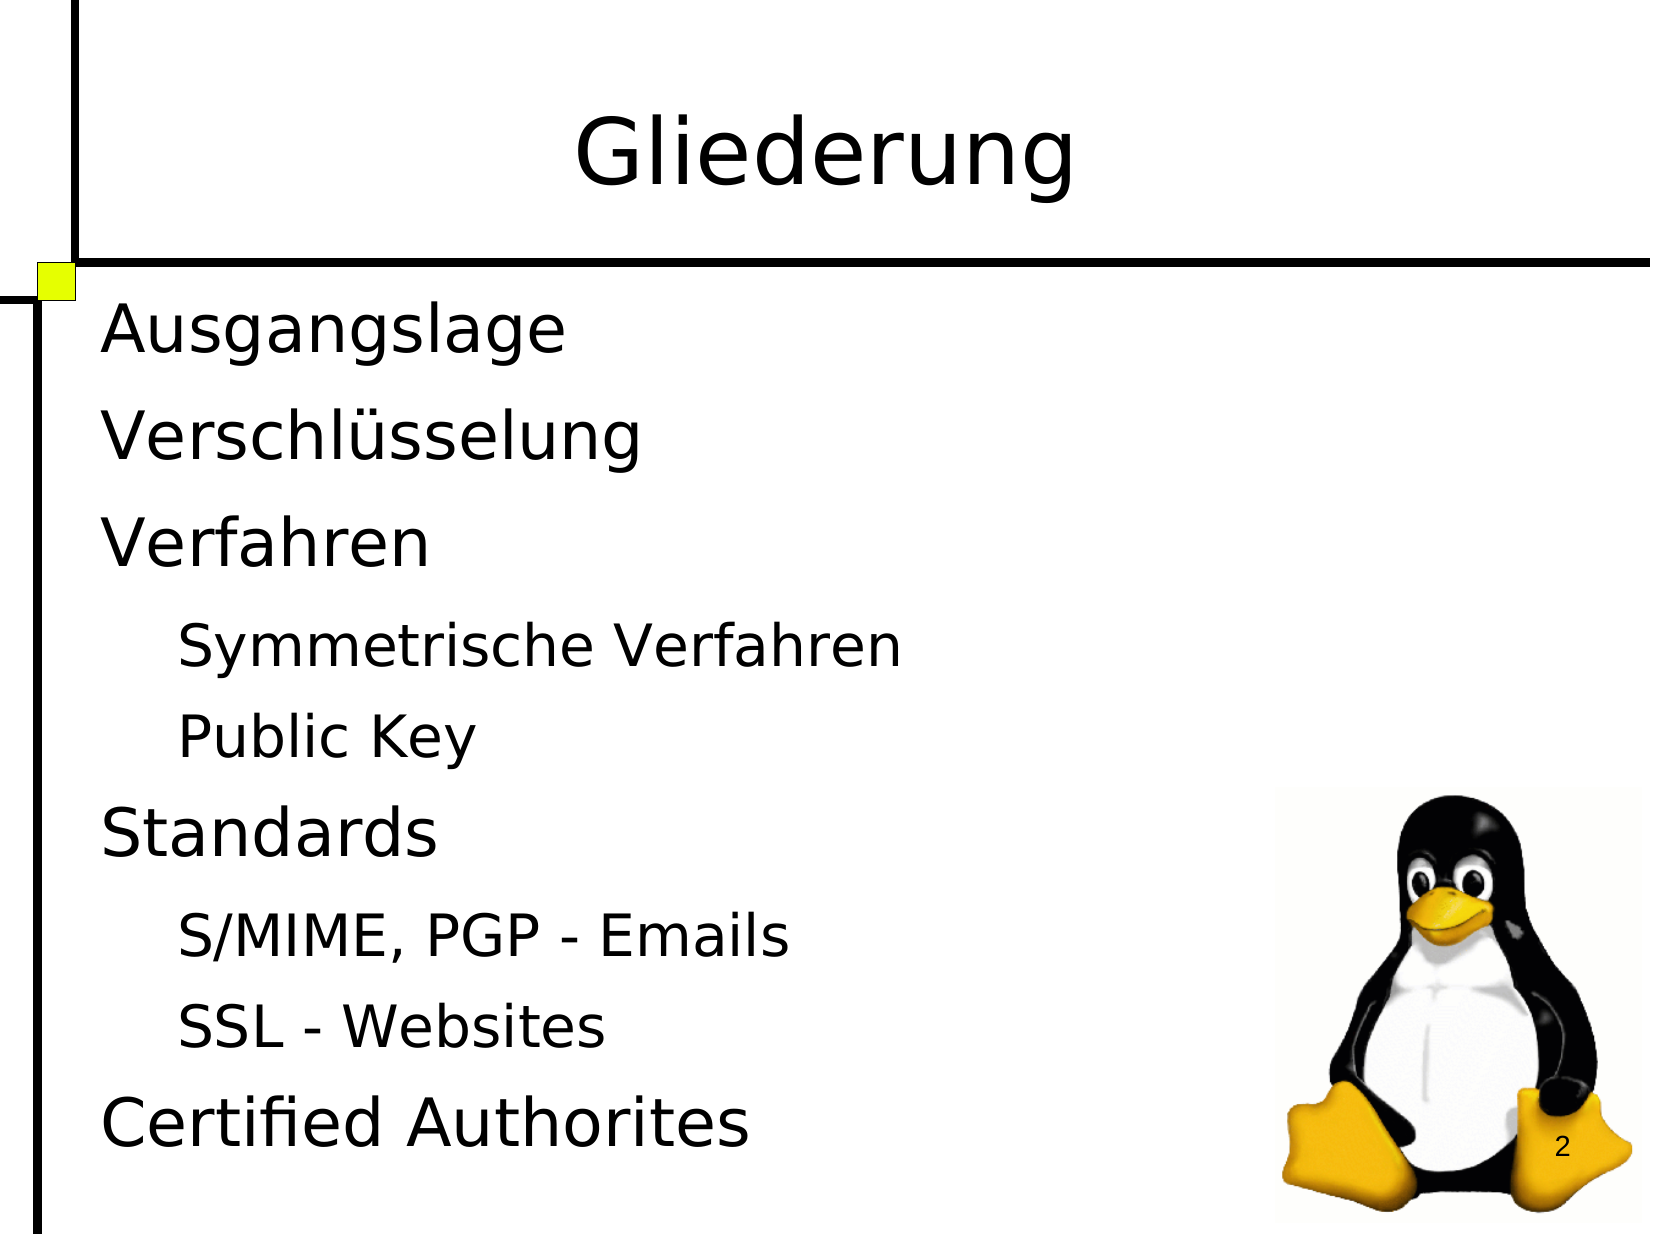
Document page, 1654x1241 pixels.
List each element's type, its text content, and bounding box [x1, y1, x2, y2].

picture [1275, 787, 1642, 1223]
list Ausgangslage Verschlüsselung Verfahren Symmetrische Verfahren Public Key Standards S/MIME, PGP - Emails SSL - Websites Certified Authorites [82, 290, 1571, 1163]
title Gliederung [82, 49, 1571, 257]
